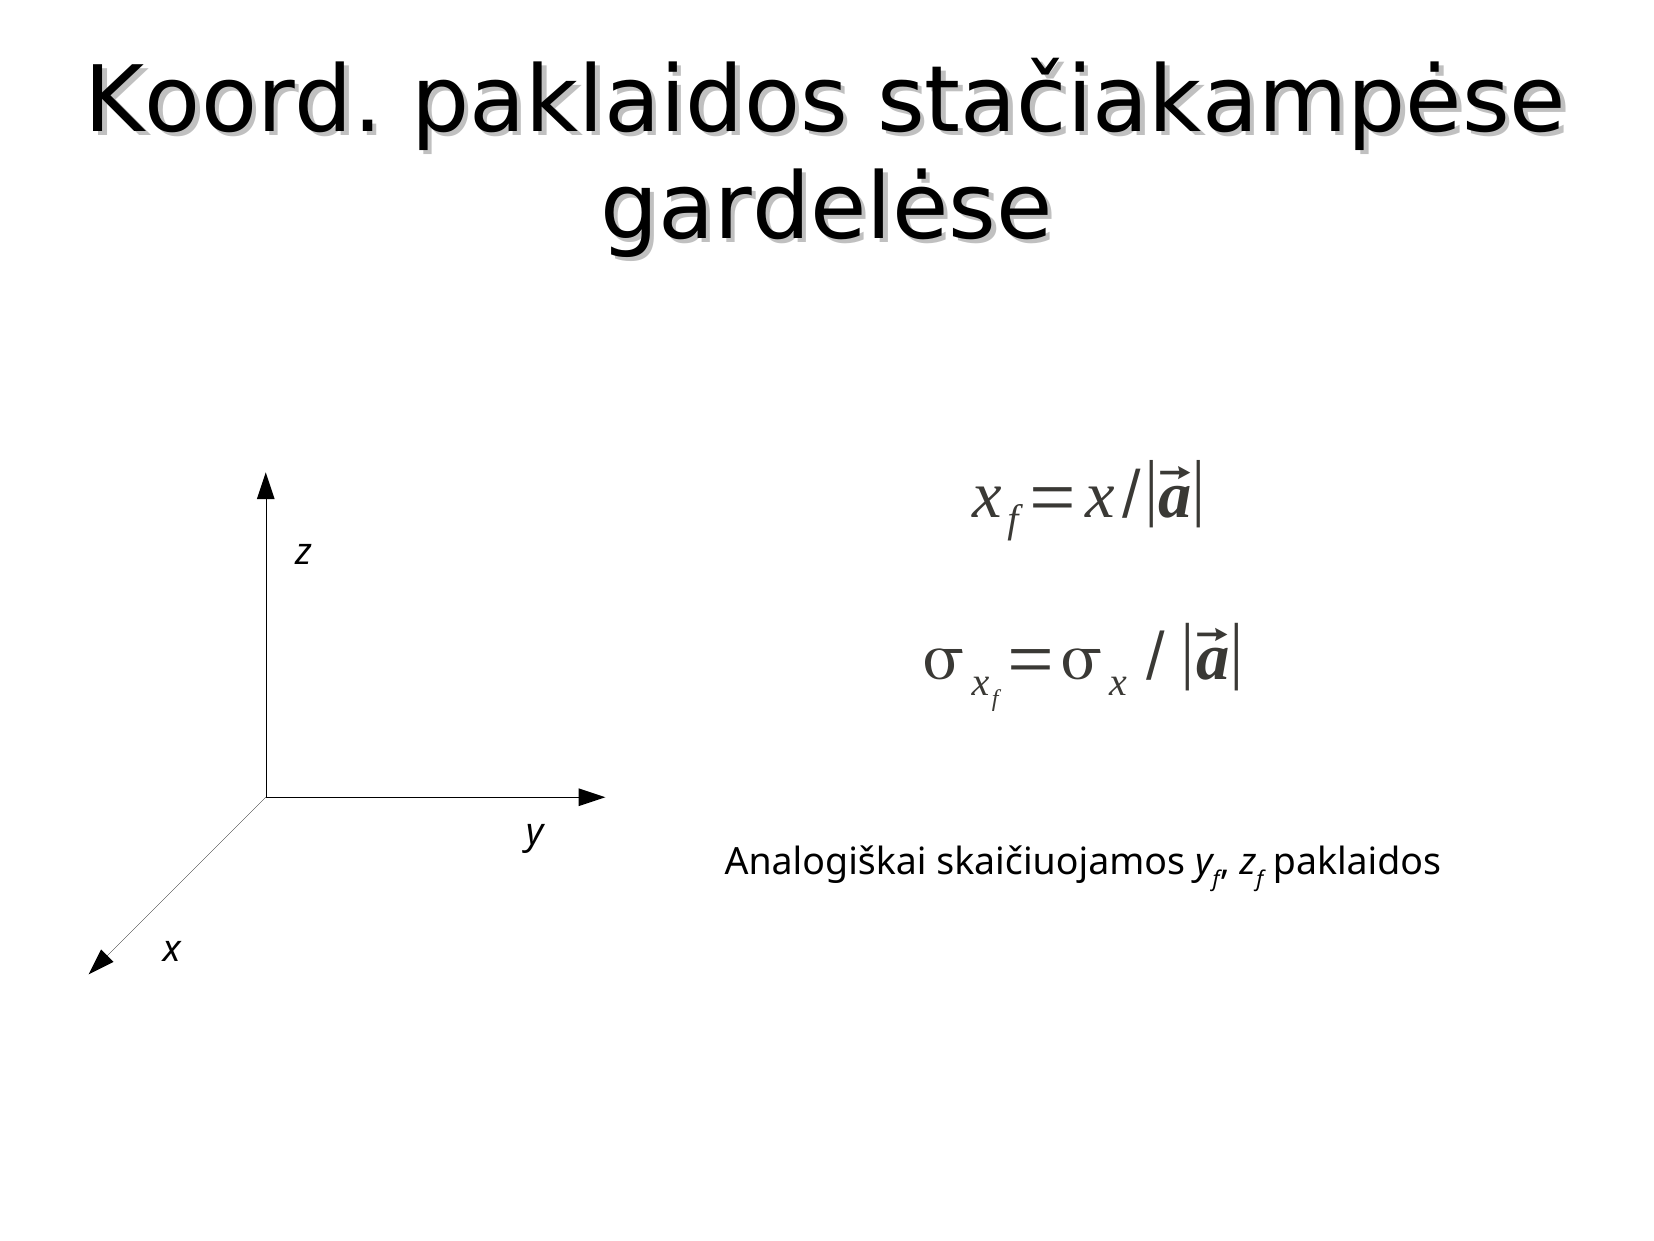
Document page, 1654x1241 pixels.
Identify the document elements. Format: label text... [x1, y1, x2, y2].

text_box x [147, 914, 198, 976]
title Koord. paklaidos stačiakampėse gardelėse [82, 45, 1571, 261]
chart [915, 620, 1256, 711]
text_box z [280, 516, 330, 579]
chart [961, 457, 1219, 542]
text_box Analogiškai skaičiuojamos yf, zf paklaidos [709, 826, 1506, 897]
text_box y [511, 797, 564, 860]
